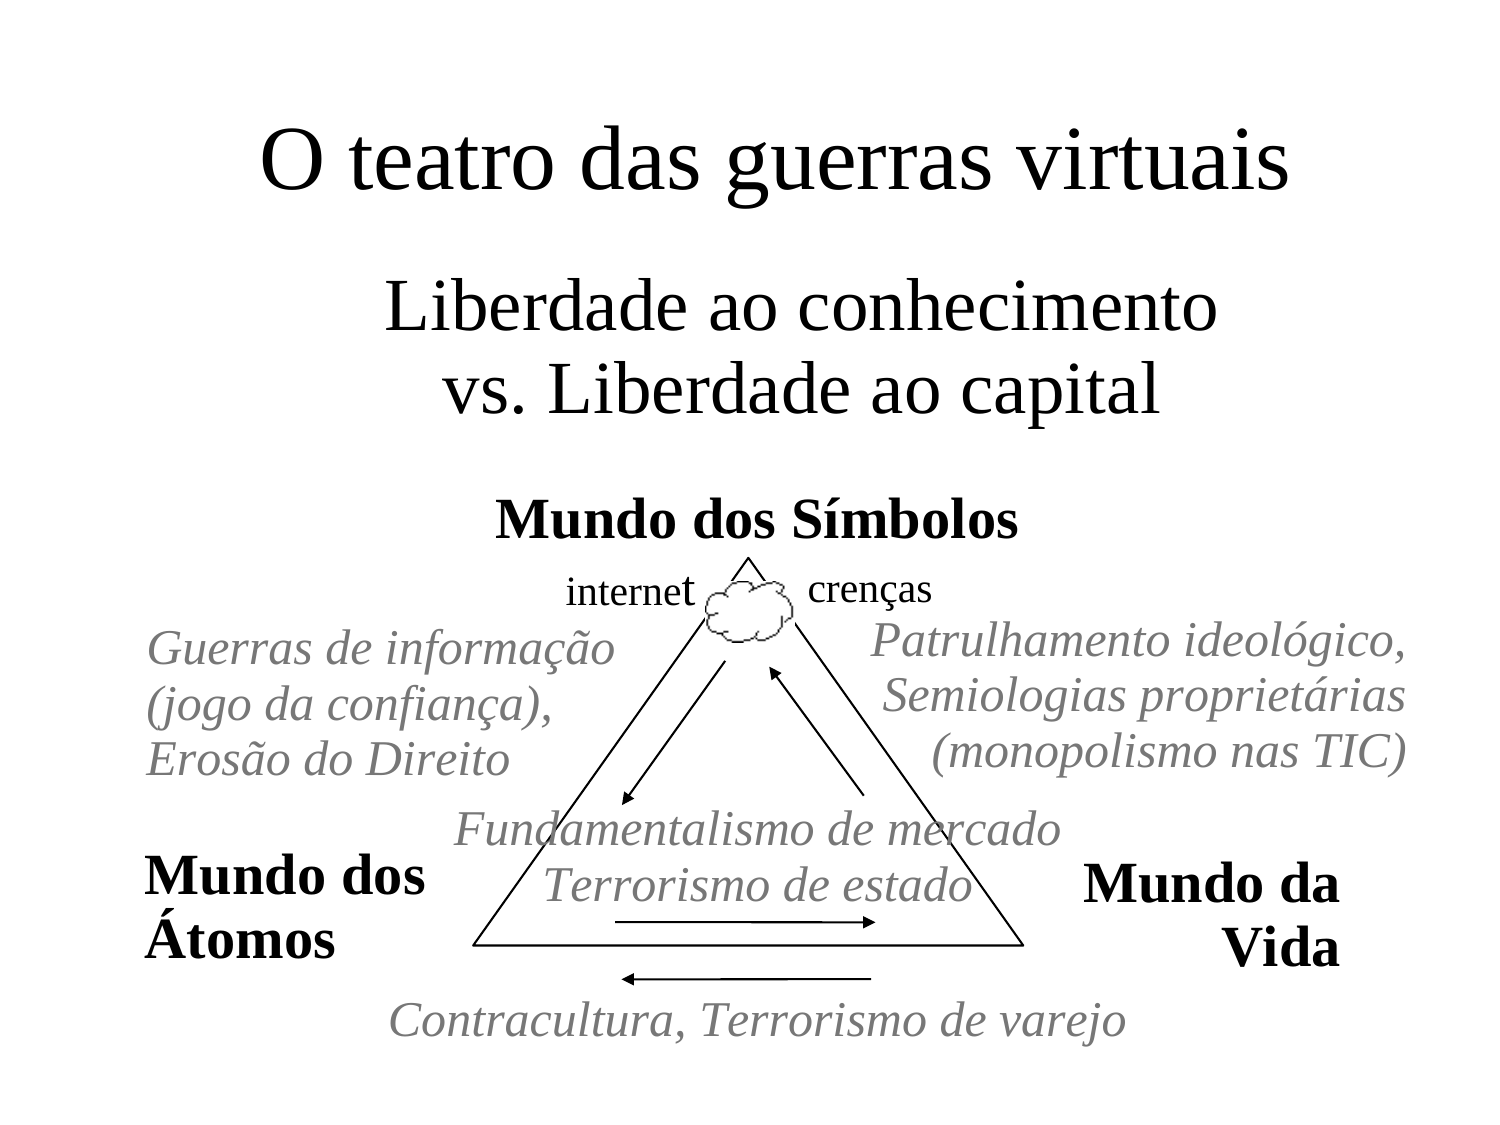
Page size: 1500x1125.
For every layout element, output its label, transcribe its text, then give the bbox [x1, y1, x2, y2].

text_box Mundo dos Símbolos [481, 478, 1035, 564]
text_box [473, 922, 1024, 946]
text_box internet [565, 561, 696, 618]
text_box Contracultura, Terrorismo de varejo [255, 984, 1260, 1061]
text_box [860, 787, 916, 793]
title O teatro das guerras virtuais [138, 65, 1414, 253]
text_box Liberdade ao conhecimento vs. Liberdade ao capital [384, 263, 1222, 432]
text_box [731, 564, 765, 581]
text_box crenças [807, 565, 938, 622]
picture [705, 581, 795, 643]
text_box Guerras de informação (jogo da confiança), Erosão do Direito [131, 612, 659, 795]
text_box Patrulhamento ideológico, Semiologias proprietárias (monopolismo nas TIC) [806, 604, 1422, 787]
text_box [659, 618, 859, 793]
text_box Mundo da Vida [1068, 842, 1357, 998]
text_box Fundamentalismo de mercado Terrorismo de estado [438, 793, 1099, 922]
text_box Mundo dos Átomos [129, 834, 456, 990]
